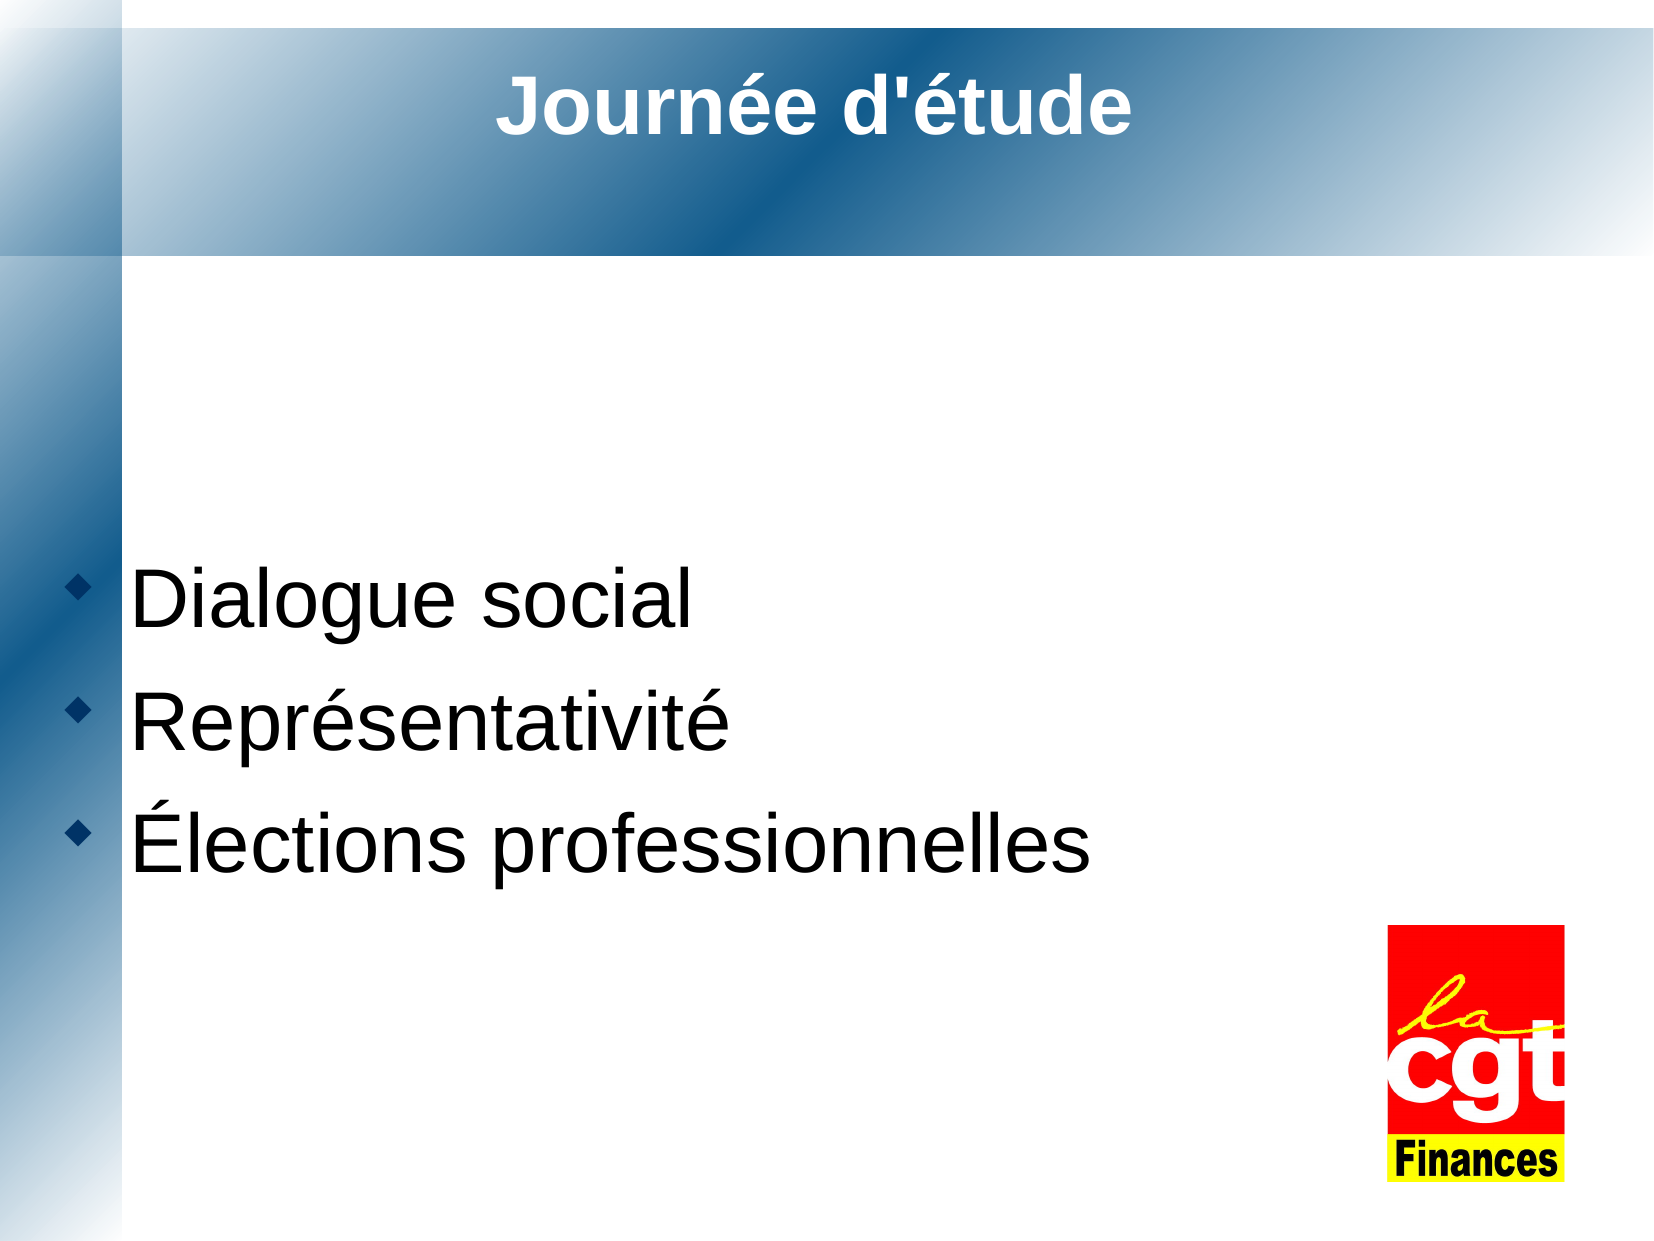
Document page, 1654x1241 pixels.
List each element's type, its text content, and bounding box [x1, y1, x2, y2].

list Dialogue social Représentativité Élections professionnelles [59, 295, 1548, 1114]
title Journée d'étude [82, 49, 1571, 257]
picture [1387, 925, 1565, 1182]
